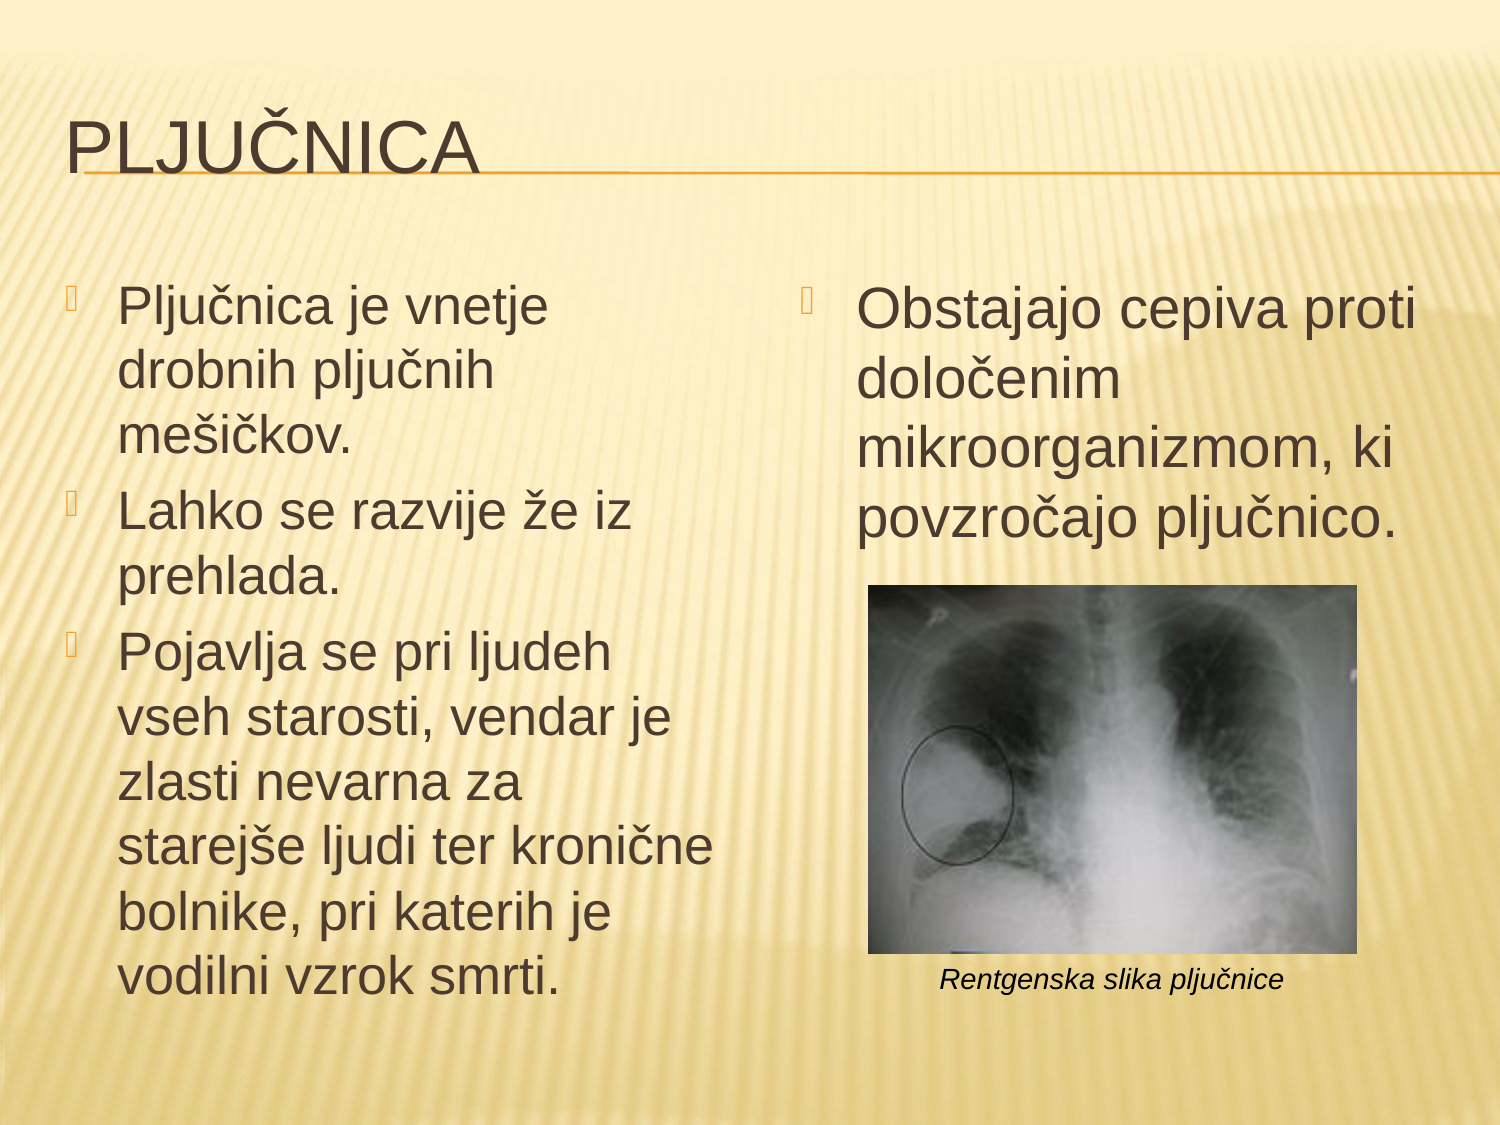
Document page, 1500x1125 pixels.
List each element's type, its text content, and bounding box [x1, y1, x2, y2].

text_box Rentgenska slika pljučnice [881, 953, 1343, 1003]
picture [0, 0, 1500, 1125]
title pljučnica [49, 75, 1475, 213]
list Pljučnica je vnetje drobnih pljučnih mešičkov. Lahko se razvije že iz prehlada. Pojavlja se pri ljudeh vseh starosti, vendar je zlasti nevarna za starejše ljudi ter kronične bolnike, pri katerih je vodilni vzrok smrti. [50, 262, 738, 1038]
list Obstajajo cepiva proti določenim mikroorganizmom, ki povzročajo pljučnico. [785, 262, 1475, 633]
